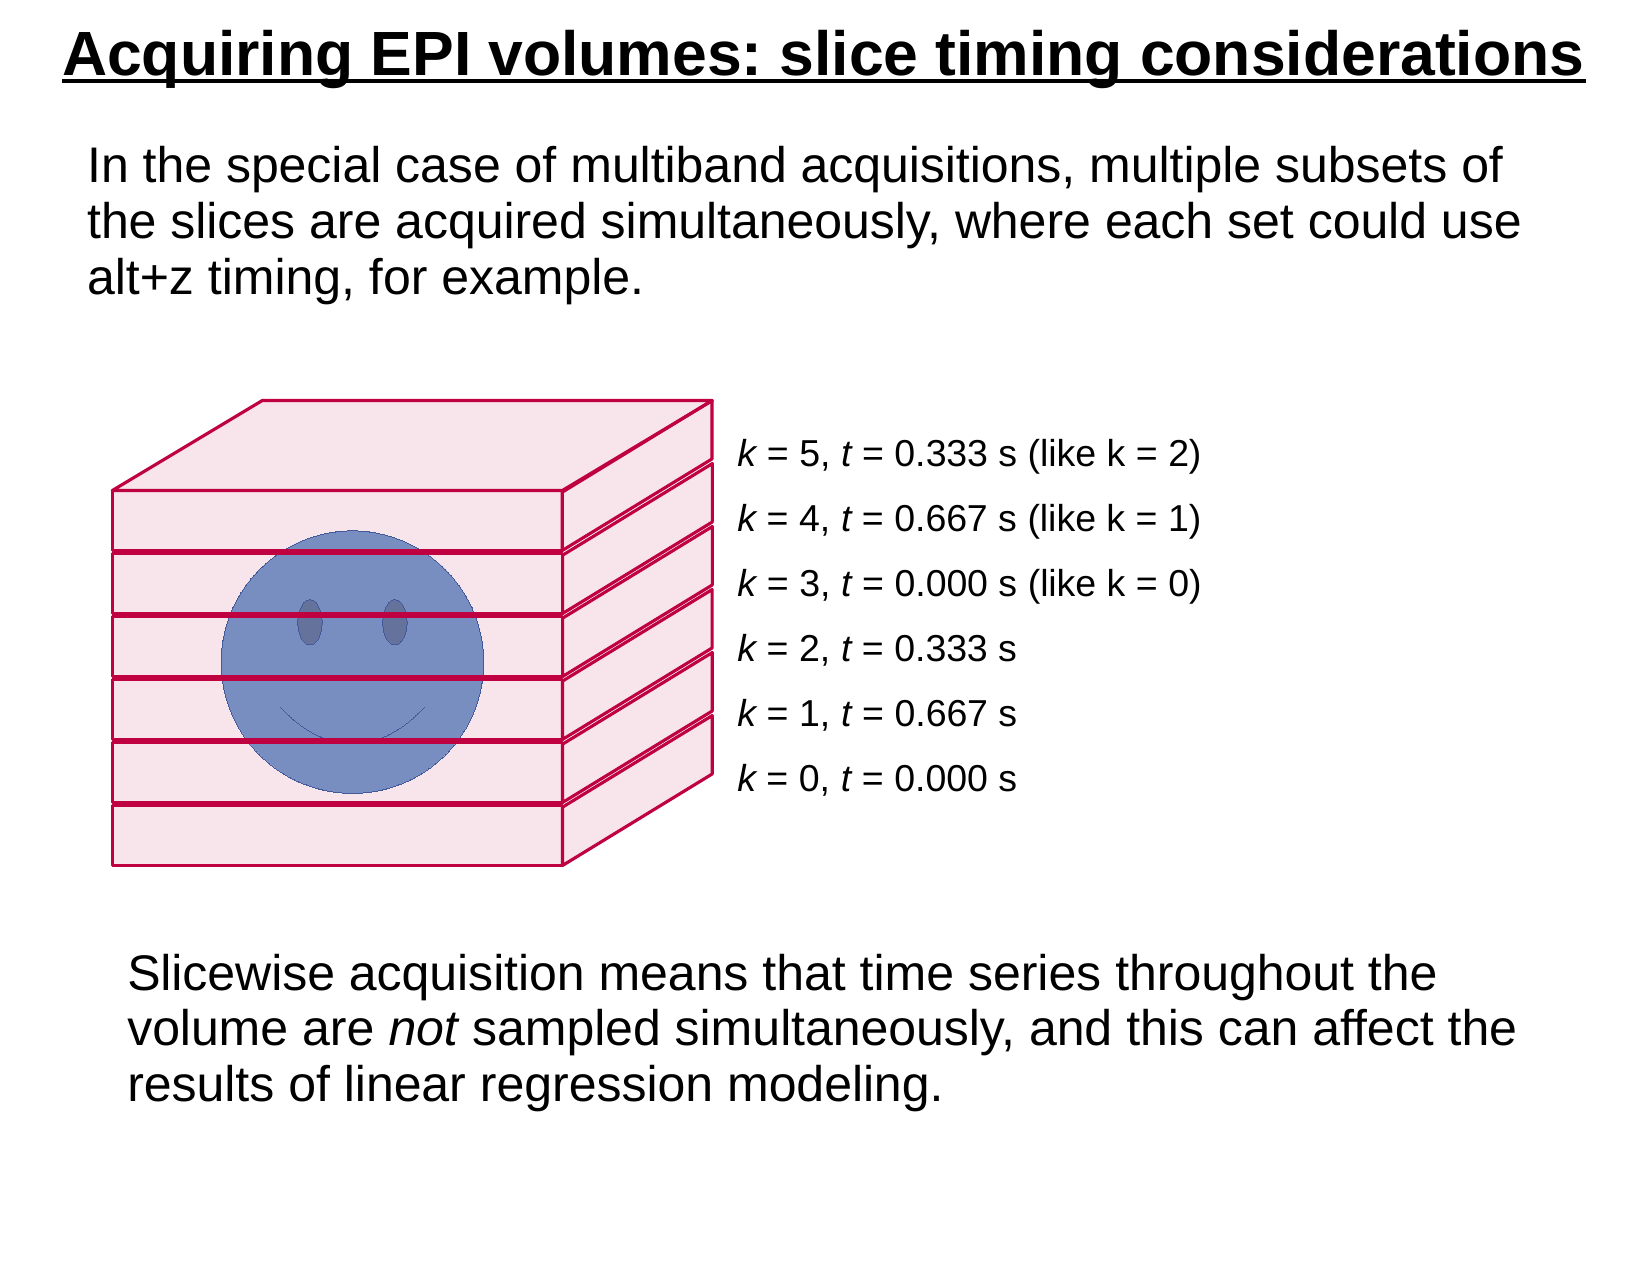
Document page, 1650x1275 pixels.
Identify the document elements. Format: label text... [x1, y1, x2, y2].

text_box k = 1, t = 0.667 s [722, 685, 1136, 742]
text_box k = 3, t = 0.000 s (like k = 0) [722, 555, 1238, 612]
text_box k = 5, t = 0.333 s (like k = 2) [722, 425, 1313, 483]
text_box Slicewise acquisition means that time series throughout the volume are not sampled simultaneously, and this can affect the results of linear regression modeling. [112, 937, 1613, 1120]
text_box k = 4, t = 0.667 s (like k = 1) [722, 490, 1238, 547]
text_box Acquiring EPI volumes: slice timing considerations [47, 11, 1601, 97]
text_box [112, 400, 713, 803]
text_box [112, 715, 713, 866]
text_box In the special case of multiband acquisitions, multiple subsets of the slices are acquired simultaneously, where each set could use alt+z timing, for example. [72, 130, 1573, 368]
text_box k = 0, t = 0.000 s [722, 750, 1136, 807]
text_box k = 2, t = 0.333 s [722, 620, 1136, 677]
